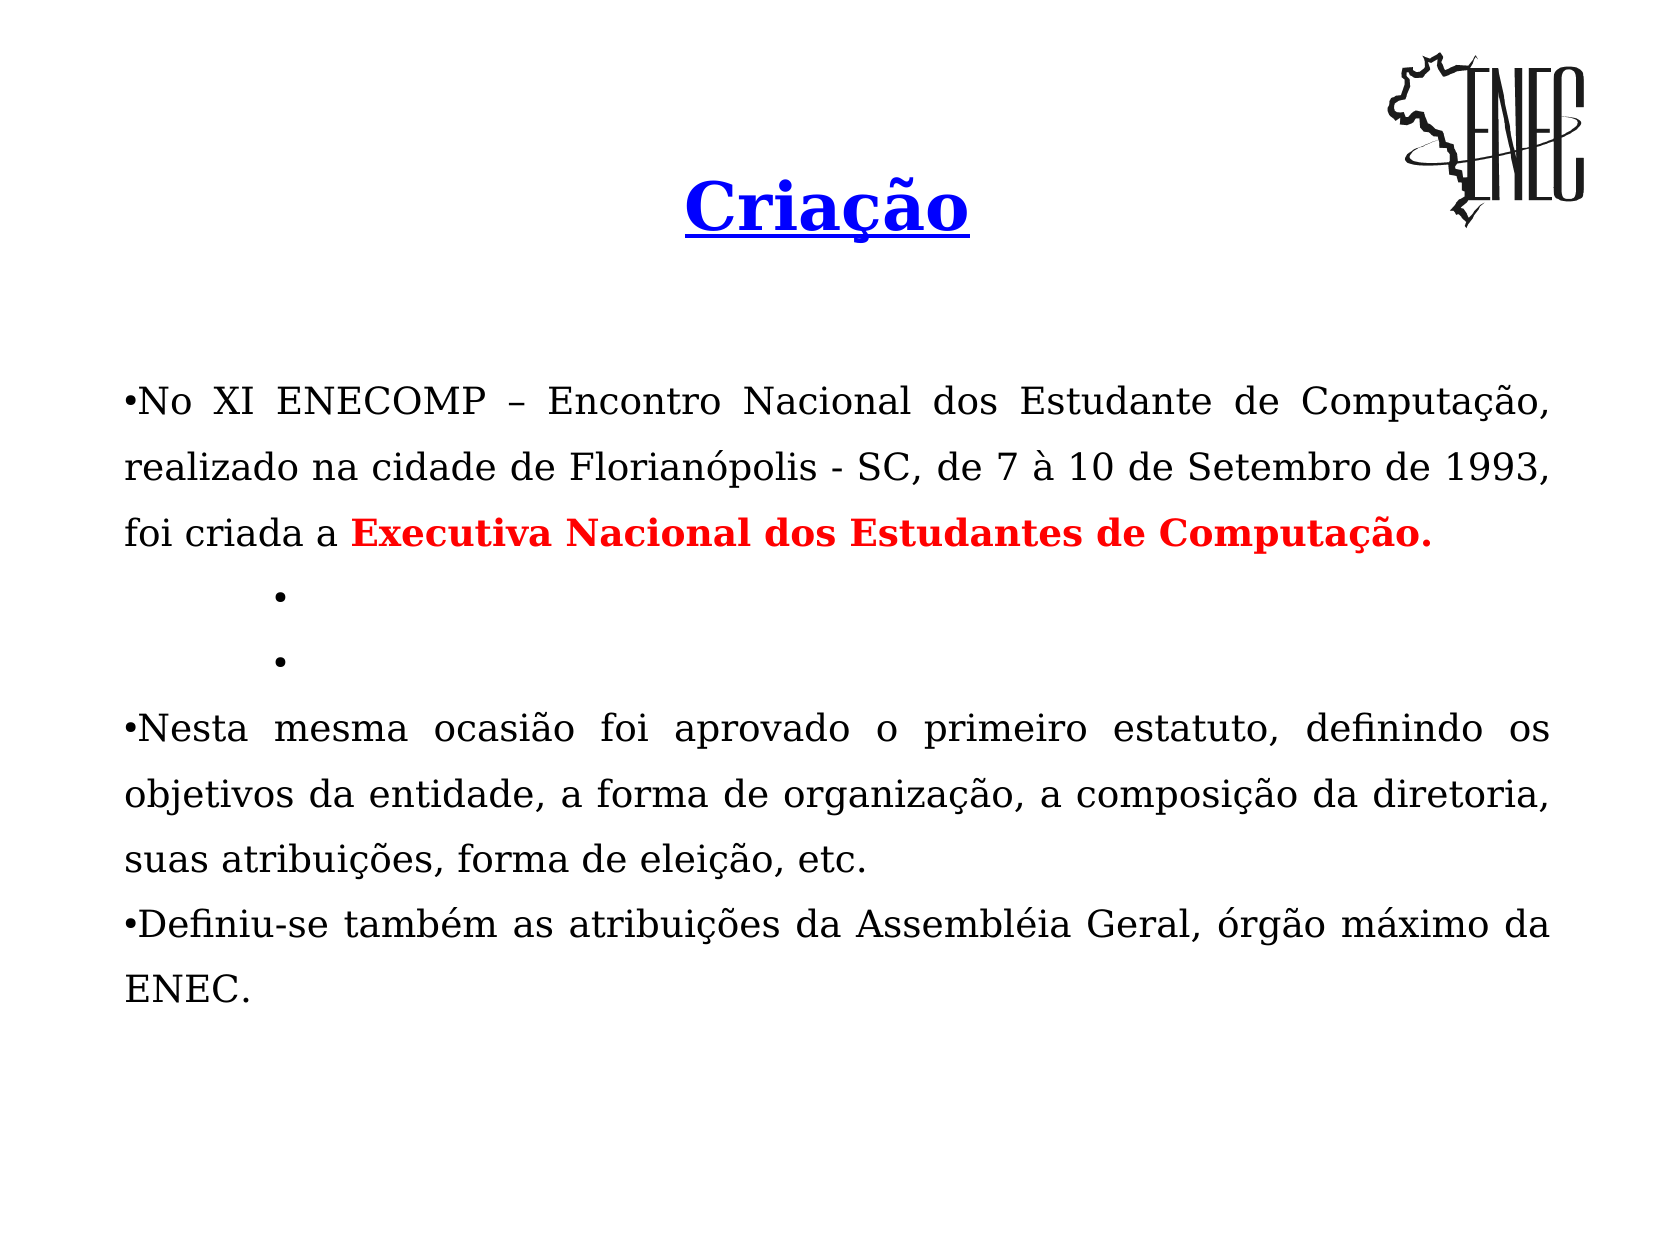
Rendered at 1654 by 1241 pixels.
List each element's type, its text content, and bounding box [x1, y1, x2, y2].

title Criação [121, 102, 1534, 310]
list No XI ENECOMP – Encontro Nacional dos Estudante de Computação, realizado na cidade de Florianópolis - SC, de 7 à 10 de Setembro de 1993, foi criada a Executiva Nacional dos Estudantes de Computação. Nesta mesma ocasião foi aprovado o primeiro estatuto, definindo os objetivos da entidade, a forma de organização, a composição da diretoria, suas atribuições, forma de eleição, etc. Definiu-se também as atribuições da Assembléia Geral, órgão máximo da ENEC. [124, 358, 1552, 1130]
picture [1382, 47, 1590, 249]
